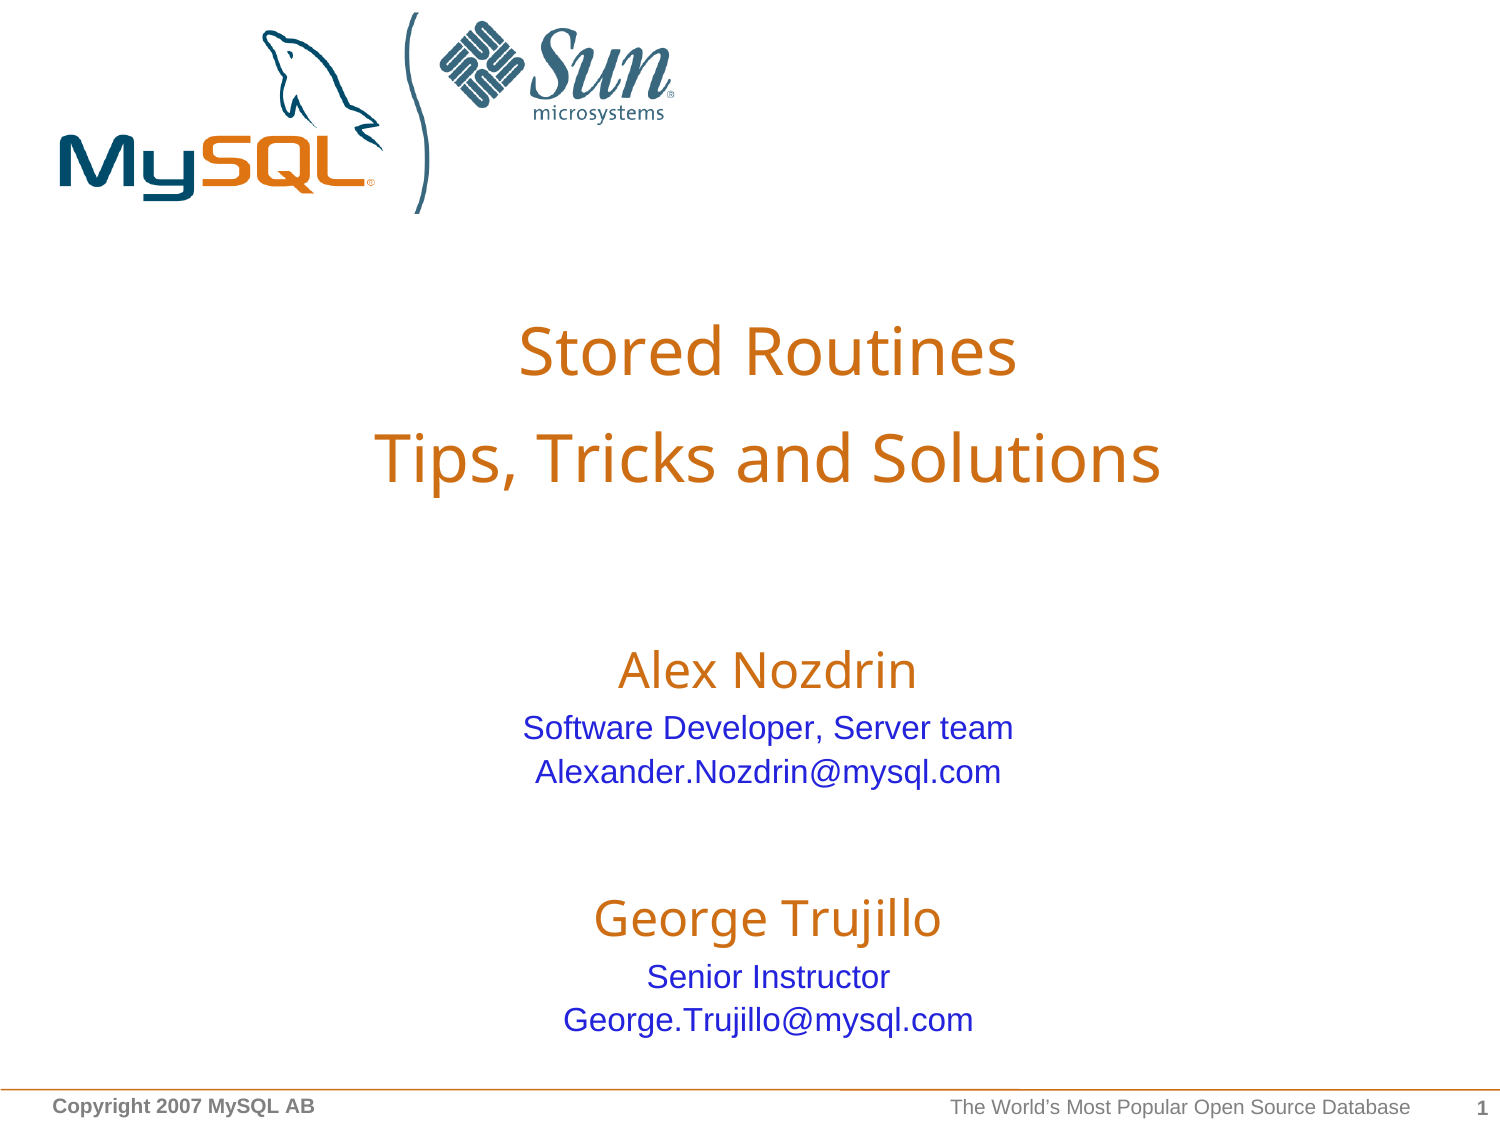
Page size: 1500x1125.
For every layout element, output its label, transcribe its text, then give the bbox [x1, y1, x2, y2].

title Stored Routines Tips, Tricks and Solutions Alex Nozdrin Software Developer, Server team Alexander.Nozdrin@mysql.com George Trujillo Senior Instructor George.Trujillo@mysql.com [99, 59, 1438, 1053]
picture [59, 12, 675, 214]
